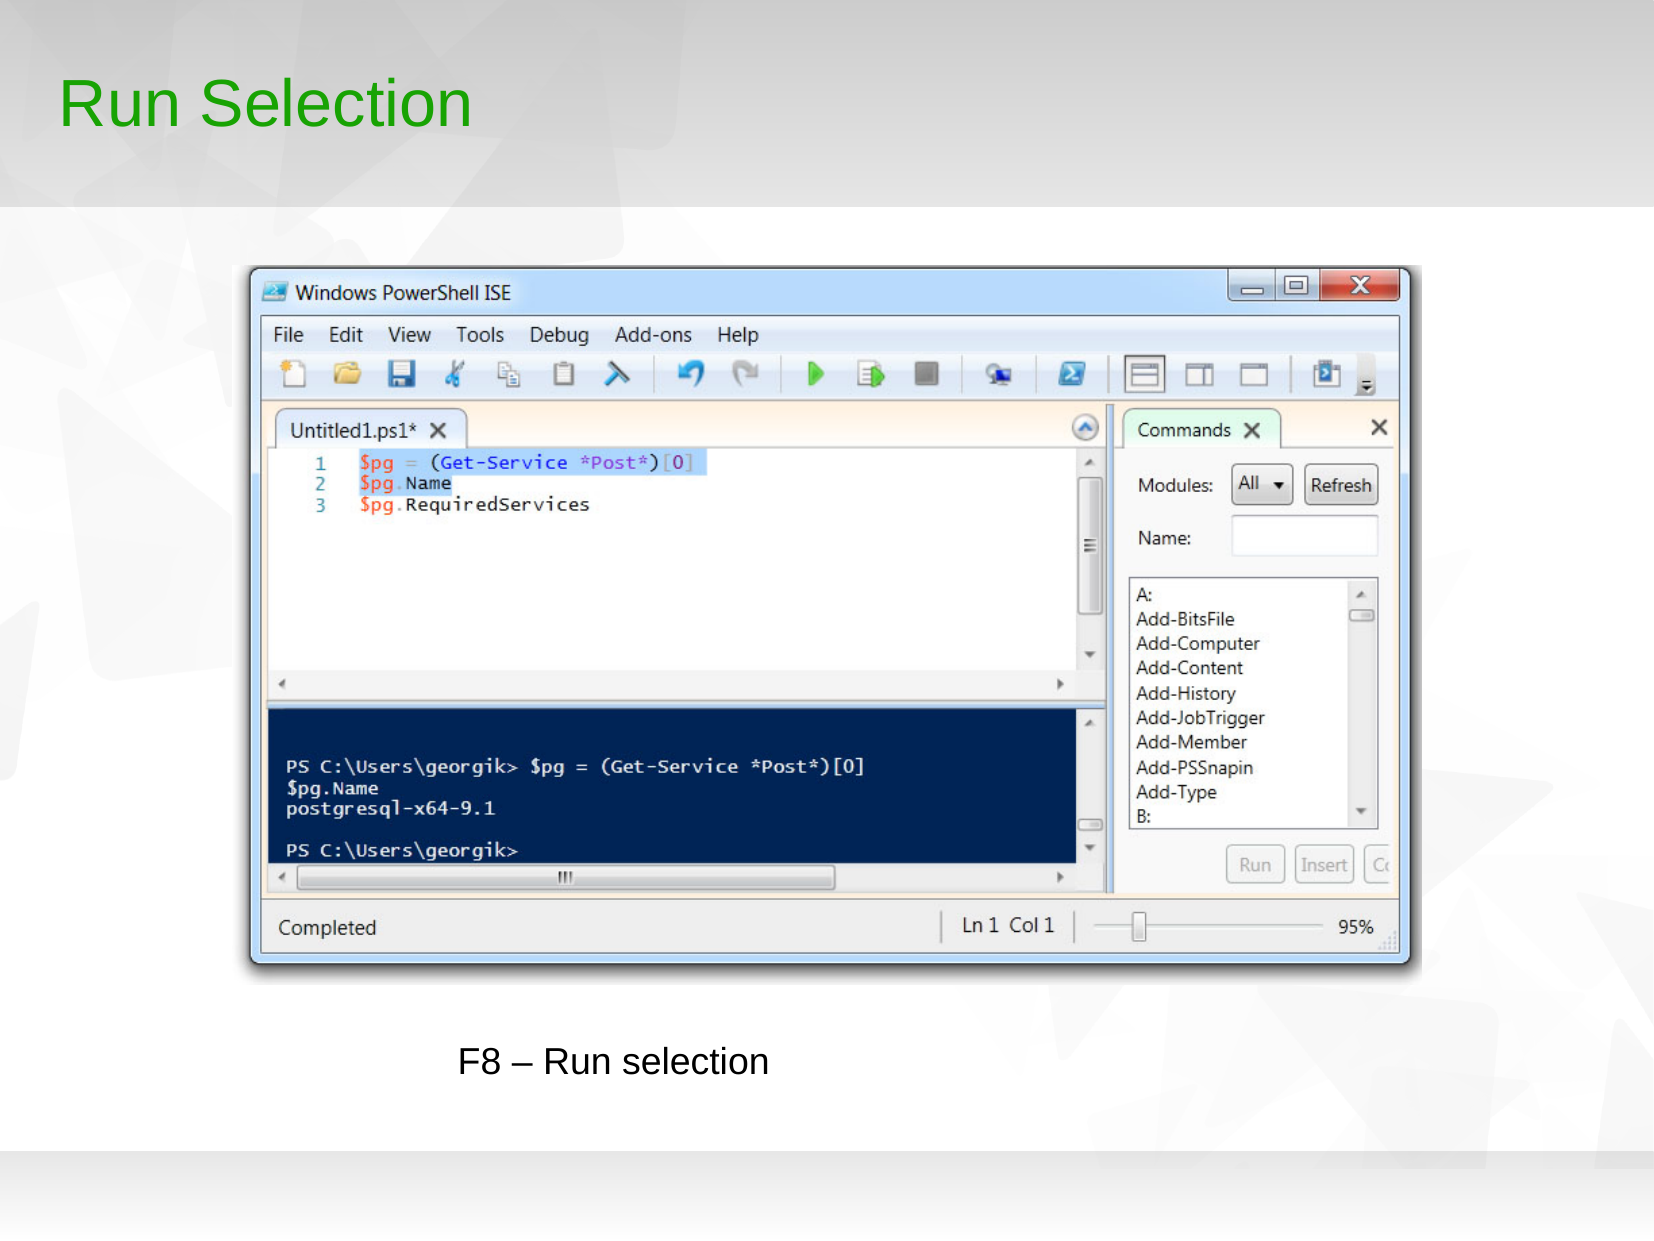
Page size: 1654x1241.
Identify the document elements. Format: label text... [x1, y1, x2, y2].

picture [0, 0, 1654, 1169]
title Run Selection [59, 29, 1595, 178]
text_box F8 – Run selection [442, 1033, 1123, 1091]
